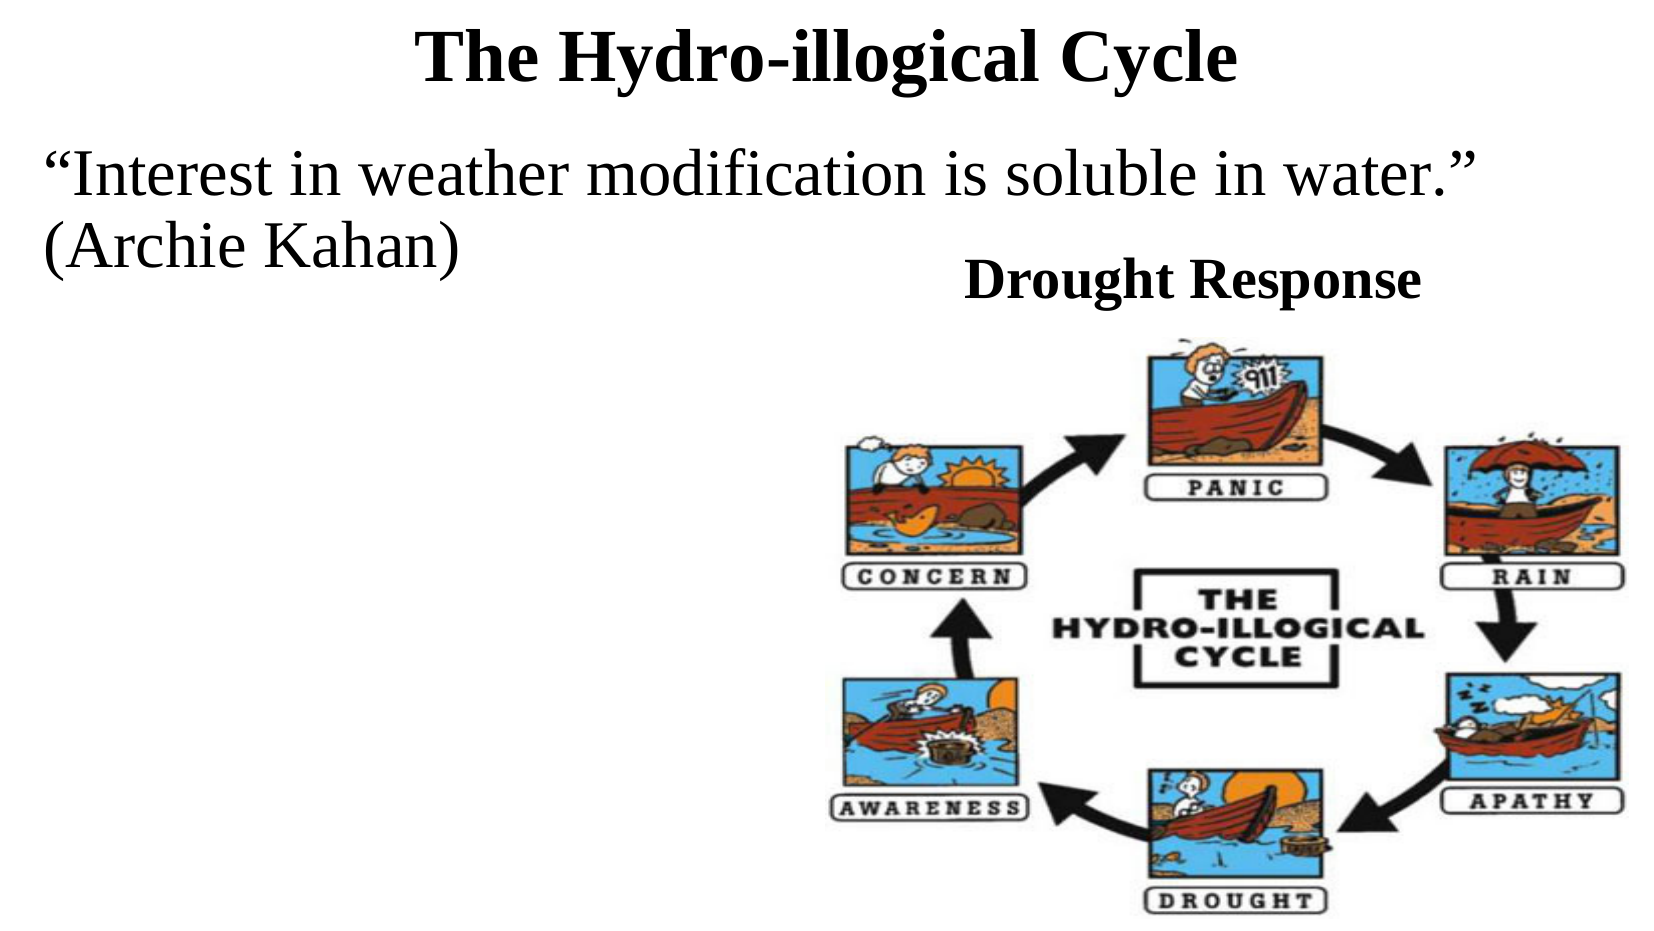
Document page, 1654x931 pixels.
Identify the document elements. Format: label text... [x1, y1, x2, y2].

title The Hydro-illogical Cycle [113, 2, 1540, 113]
picture [825, 337, 1629, 919]
text_box Drought Response [949, 232, 1512, 318]
list “Interest in weather modification is soluble in water.” (Archie Kahan) [0, 130, 1576, 308]
